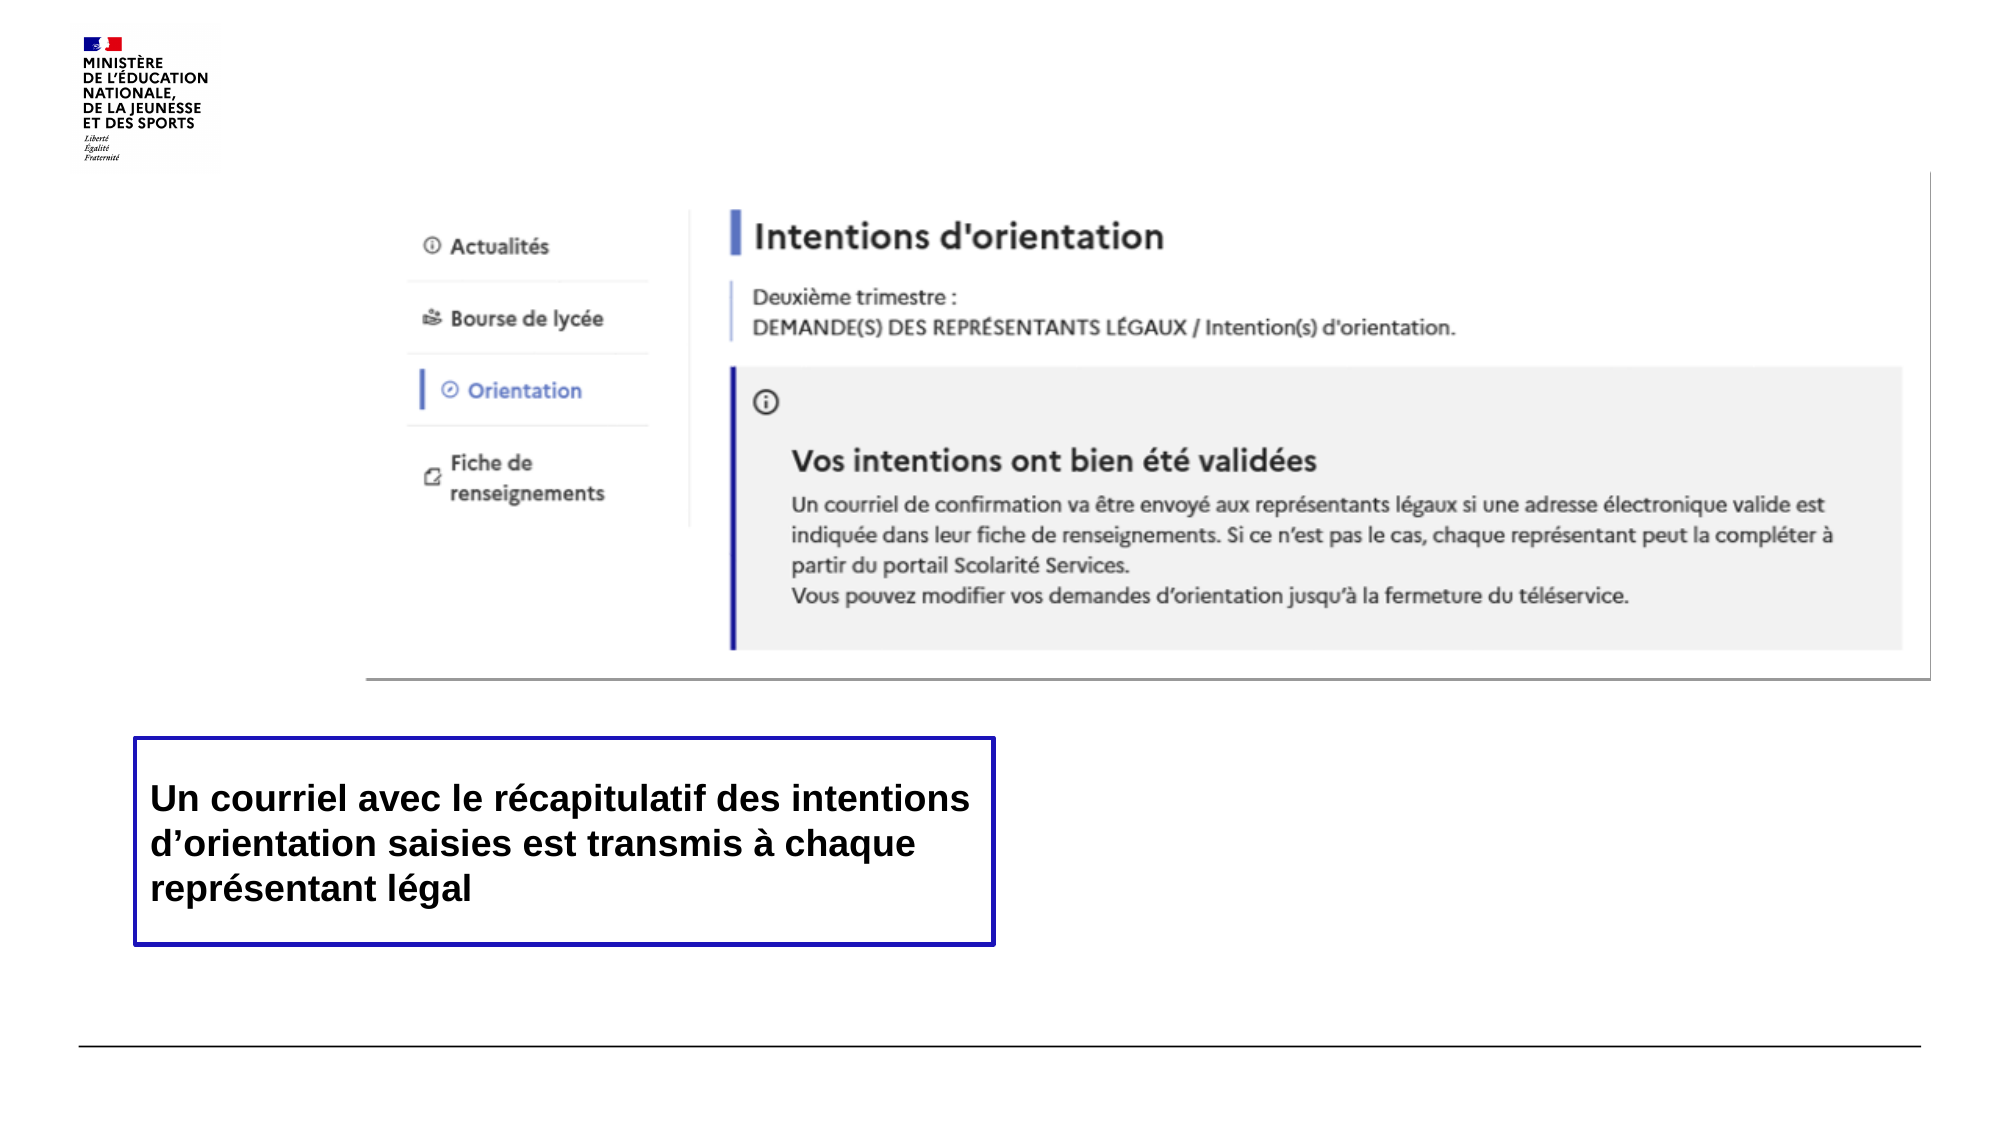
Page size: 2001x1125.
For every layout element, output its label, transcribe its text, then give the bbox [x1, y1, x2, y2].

picture [70, 23, 221, 174]
picture [379, 183, 1916, 663]
text_box Un courriel avec le récapitulatif des intentions d’orientation saisies est transmis à chaque représentant légal [135, 737, 994, 945]
